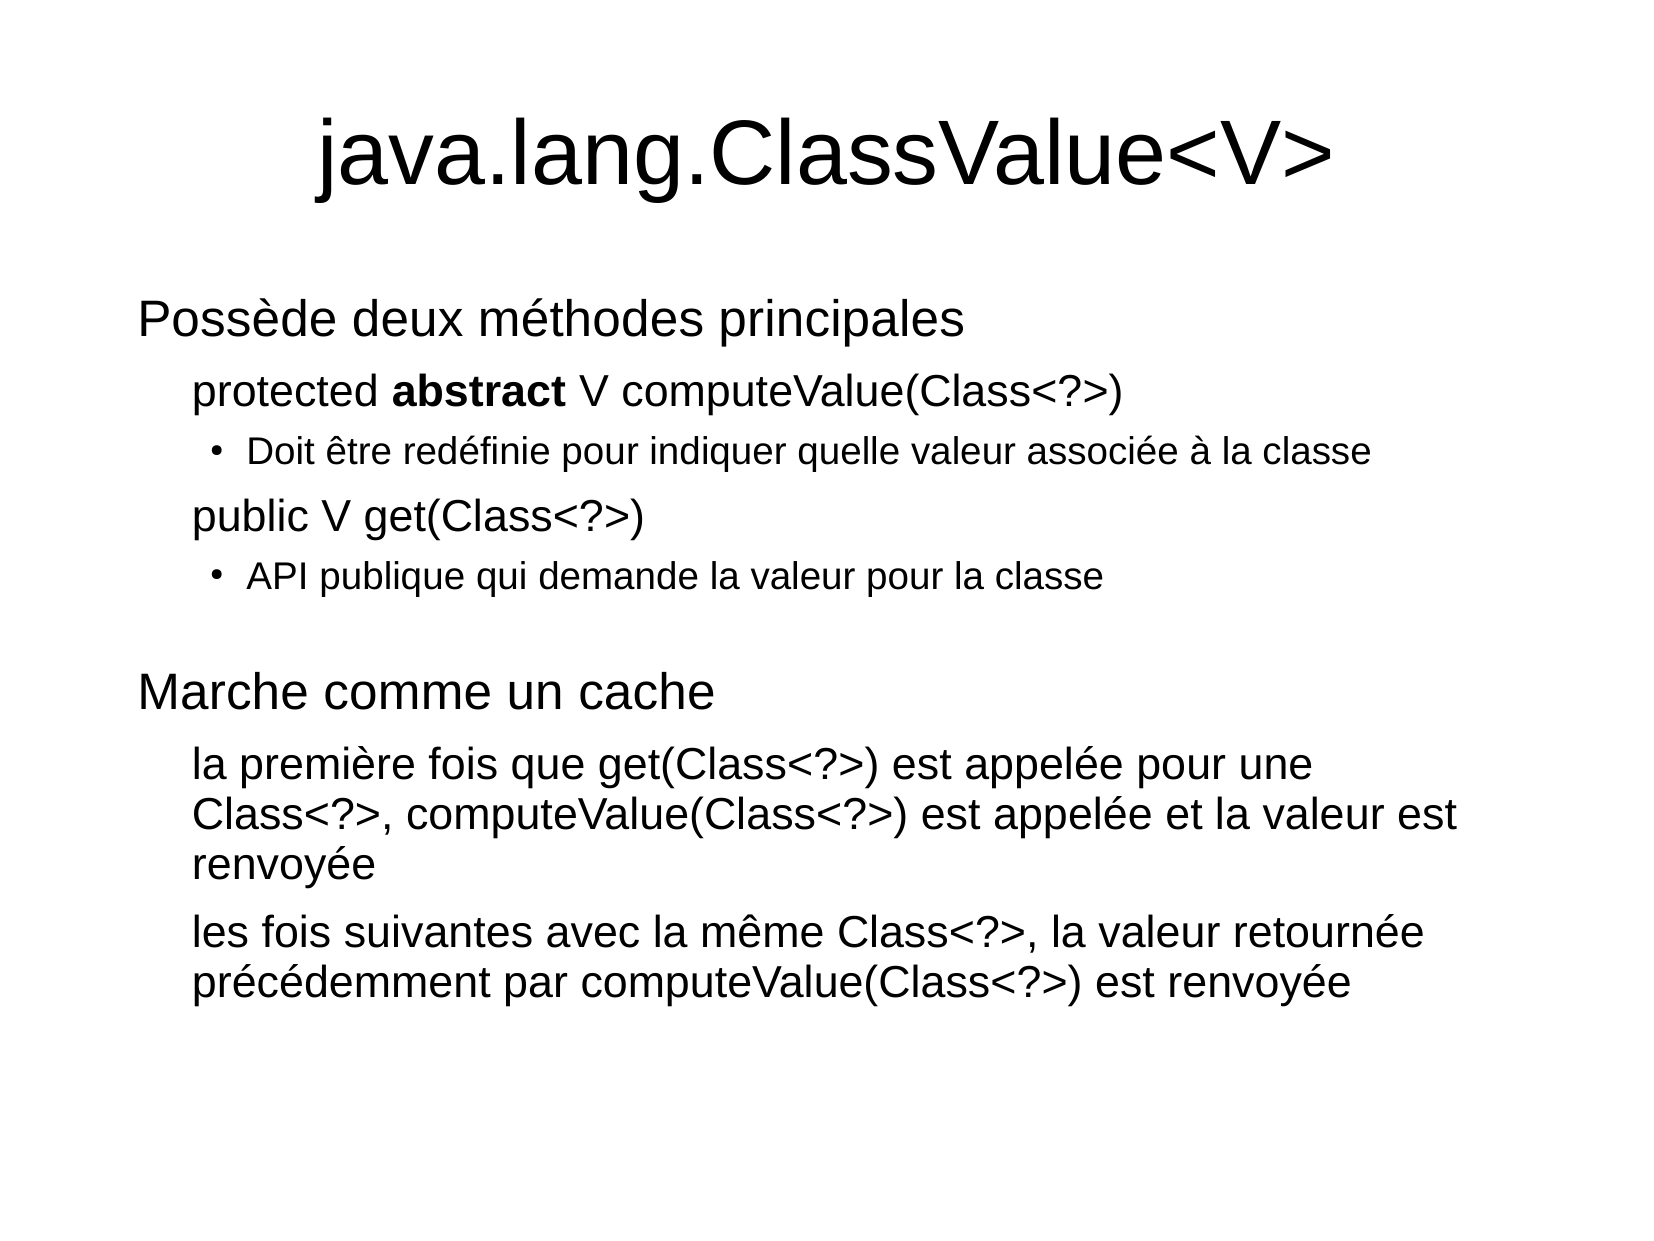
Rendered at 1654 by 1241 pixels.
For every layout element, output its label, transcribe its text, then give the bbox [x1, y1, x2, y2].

list Possède deux méthodes principales protected abstract V computeValue(Class<?>) Doit être redéfinie pour indiquer quelle valeur associée à la classe public V get(Class<?>) API publique qui demande la valeur pour la classe Marche comme un cache la première fois que get(Class<?>) est appelée pour une Class<?>, computeValue(Class<?>) est appelée et la valeur est renvoyée les fois suivantes avec la même Class<?>, la valeur retournée précédemment par computeValue(Class<?>) est renvoyée [82, 290, 1571, 1010]
title java.lang.ClassValue<V> [82, 49, 1571, 257]
